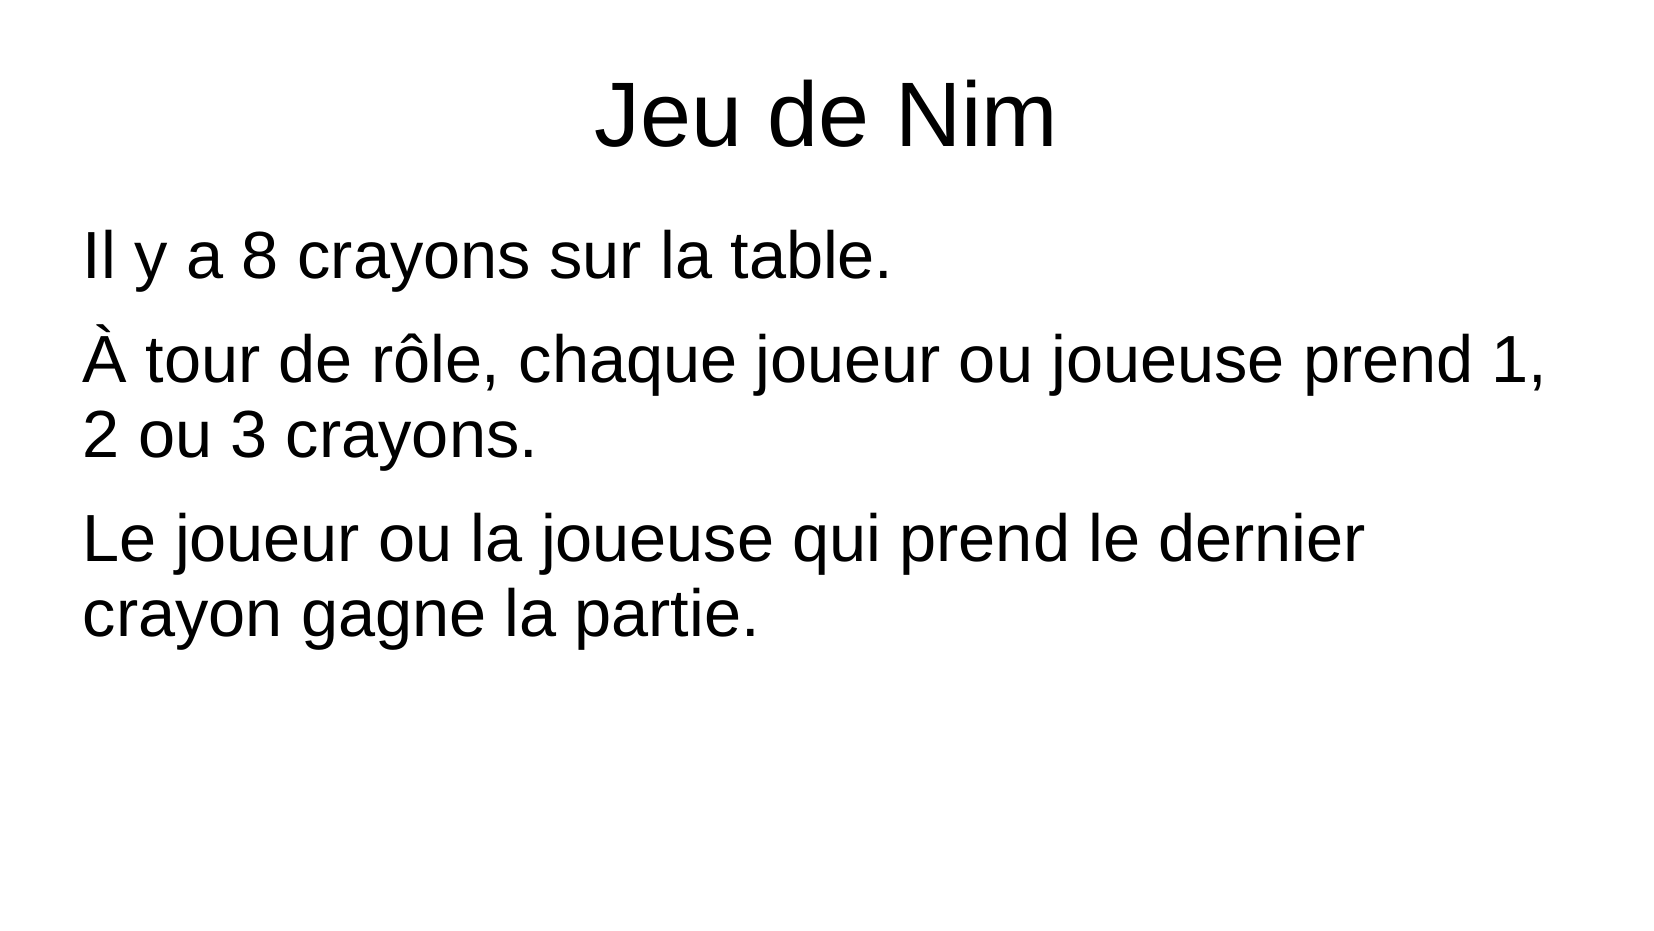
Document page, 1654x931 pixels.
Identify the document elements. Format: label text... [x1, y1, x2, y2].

title Jeu de Nim [82, 37, 1571, 193]
list Il y a 8 crayons sur la table. À tour de rôle, chaque joueur ou joueuse prend 1, 2 ou 3 crayons. Le joueur ou la joueuse qui prend le dernier crayon gagne la partie. [82, 217, 1571, 758]
